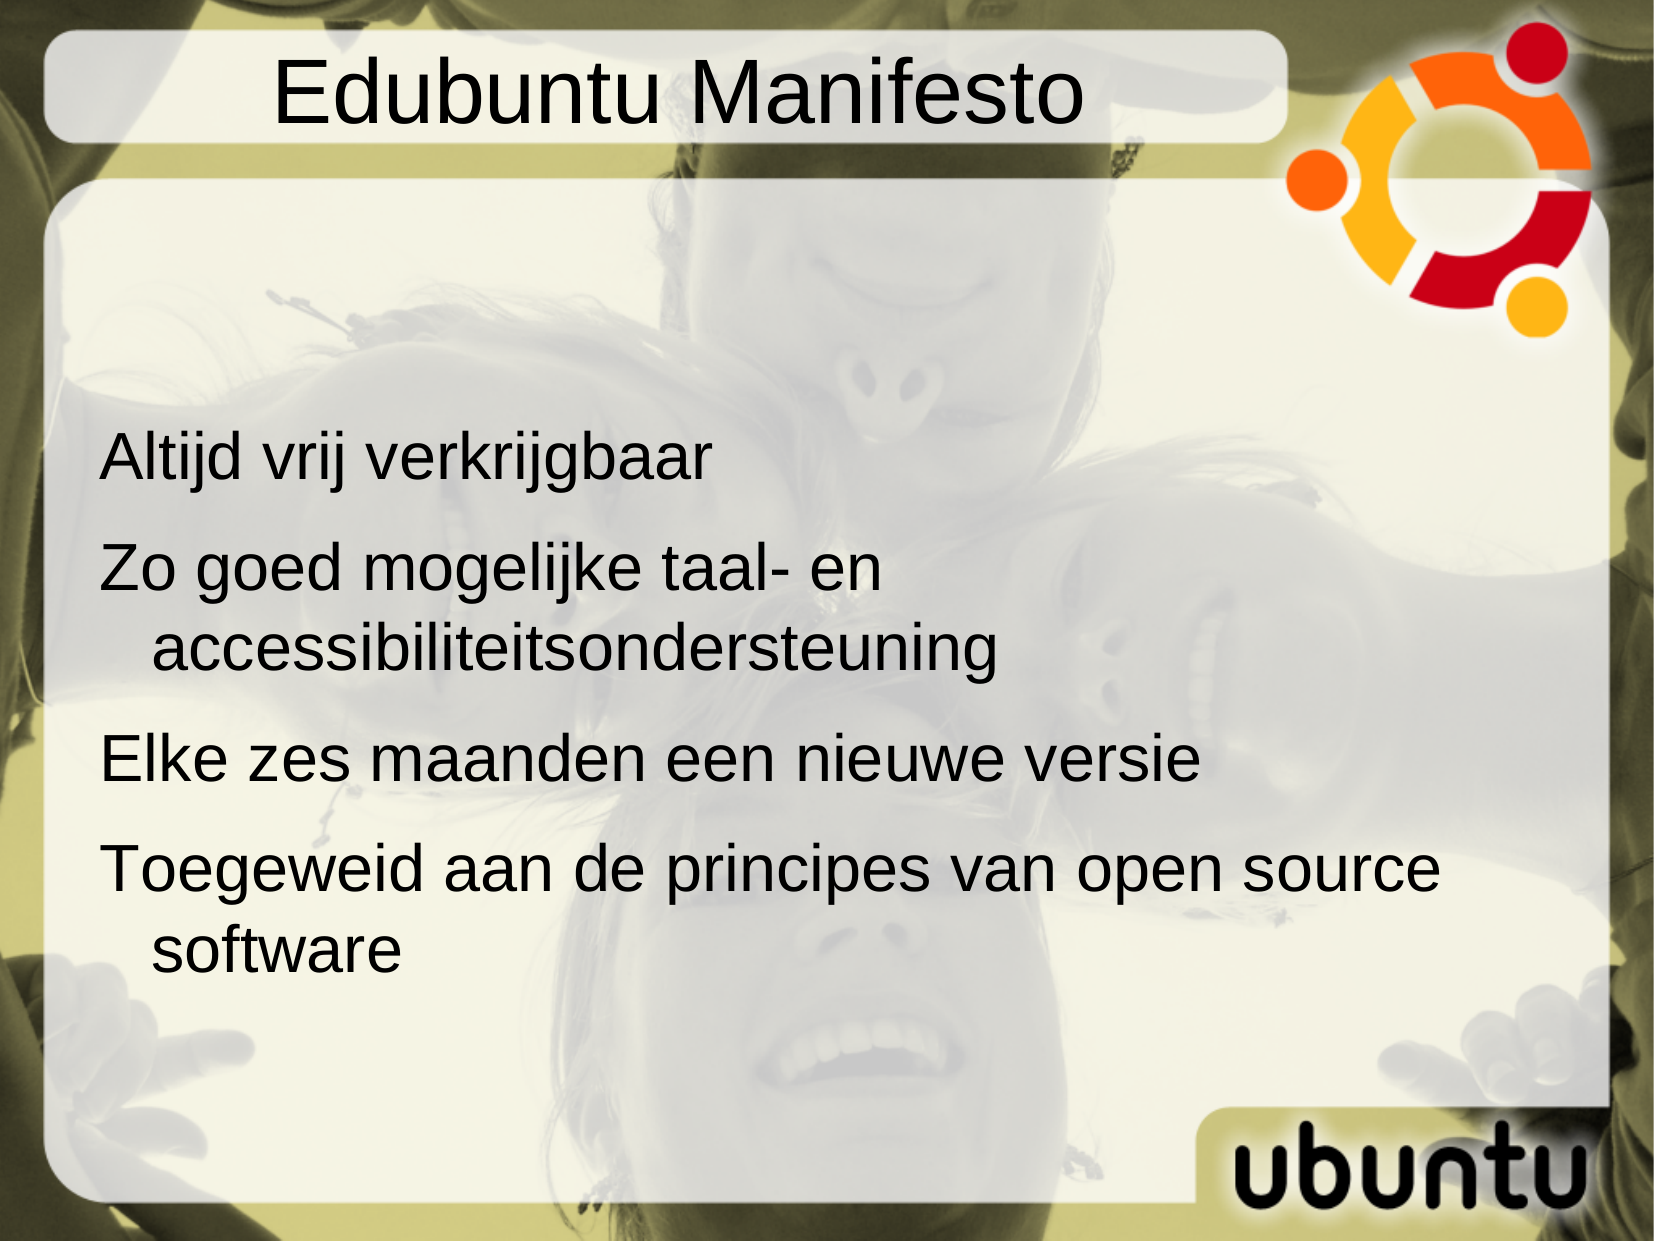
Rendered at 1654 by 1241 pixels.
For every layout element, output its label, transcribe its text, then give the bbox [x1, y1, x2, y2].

list Altijd vrij verkrijgbaar Zo goed mogelijke taal- en accessibiliteitsondersteuning Elke zes maanden een nieuwe versie Toegeweid aan de principes van open source software [82, 413, 1571, 1137]
picture [0, 0, 1654, 1241]
title Edubuntu Manifesto [147, 17, 1211, 148]
